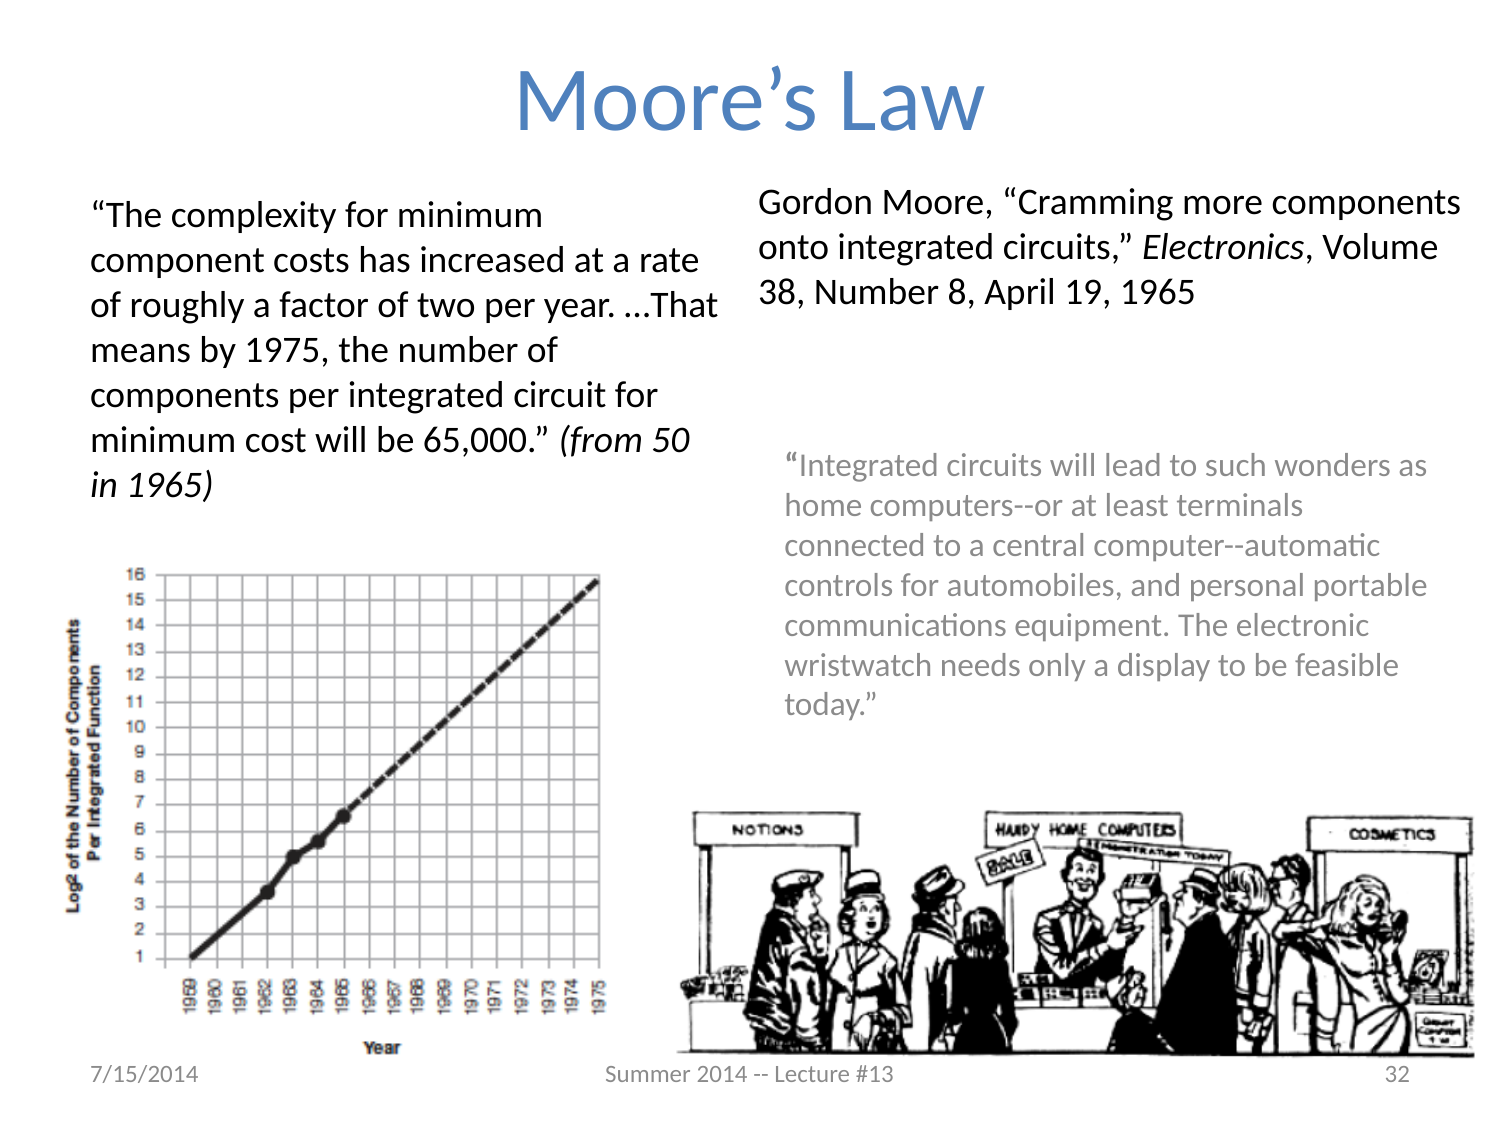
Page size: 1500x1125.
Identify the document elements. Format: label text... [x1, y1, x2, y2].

footer Summer 2014 -- Lecture #13 [512, 1042, 988, 1103]
picture [668, 799, 1500, 1069]
picture [52, 560, 634, 1065]
text_box Gordon Moore, “Cramming more components onto integrated circuits,” Electronics, Volume 38, Number 8, April 19, 1965 [743, 169, 1500, 365]
list “The complexity for minimum component costs has increased at a rate of roughly a factor of two per year. …That means by 1975, the number of components per integrated circuit for minimum cost will be 65,000.” (from 50 in 1965) [75, 182, 738, 925]
list “Integrated circuits will lead to such wonders as home computers--or at least terminals connected to a central computer--automatic controls for automobiles, and personal portable communications equipment. The electronic wristwatch needs only a display to be feasible today.” [769, 382, 1461, 901]
slide_number <number> [1074, 1042, 1425, 1103]
title Moore’s Law [75, 0, 1425, 188]
slide_number 7/15/2014 [75, 1065, 425, 1103]
